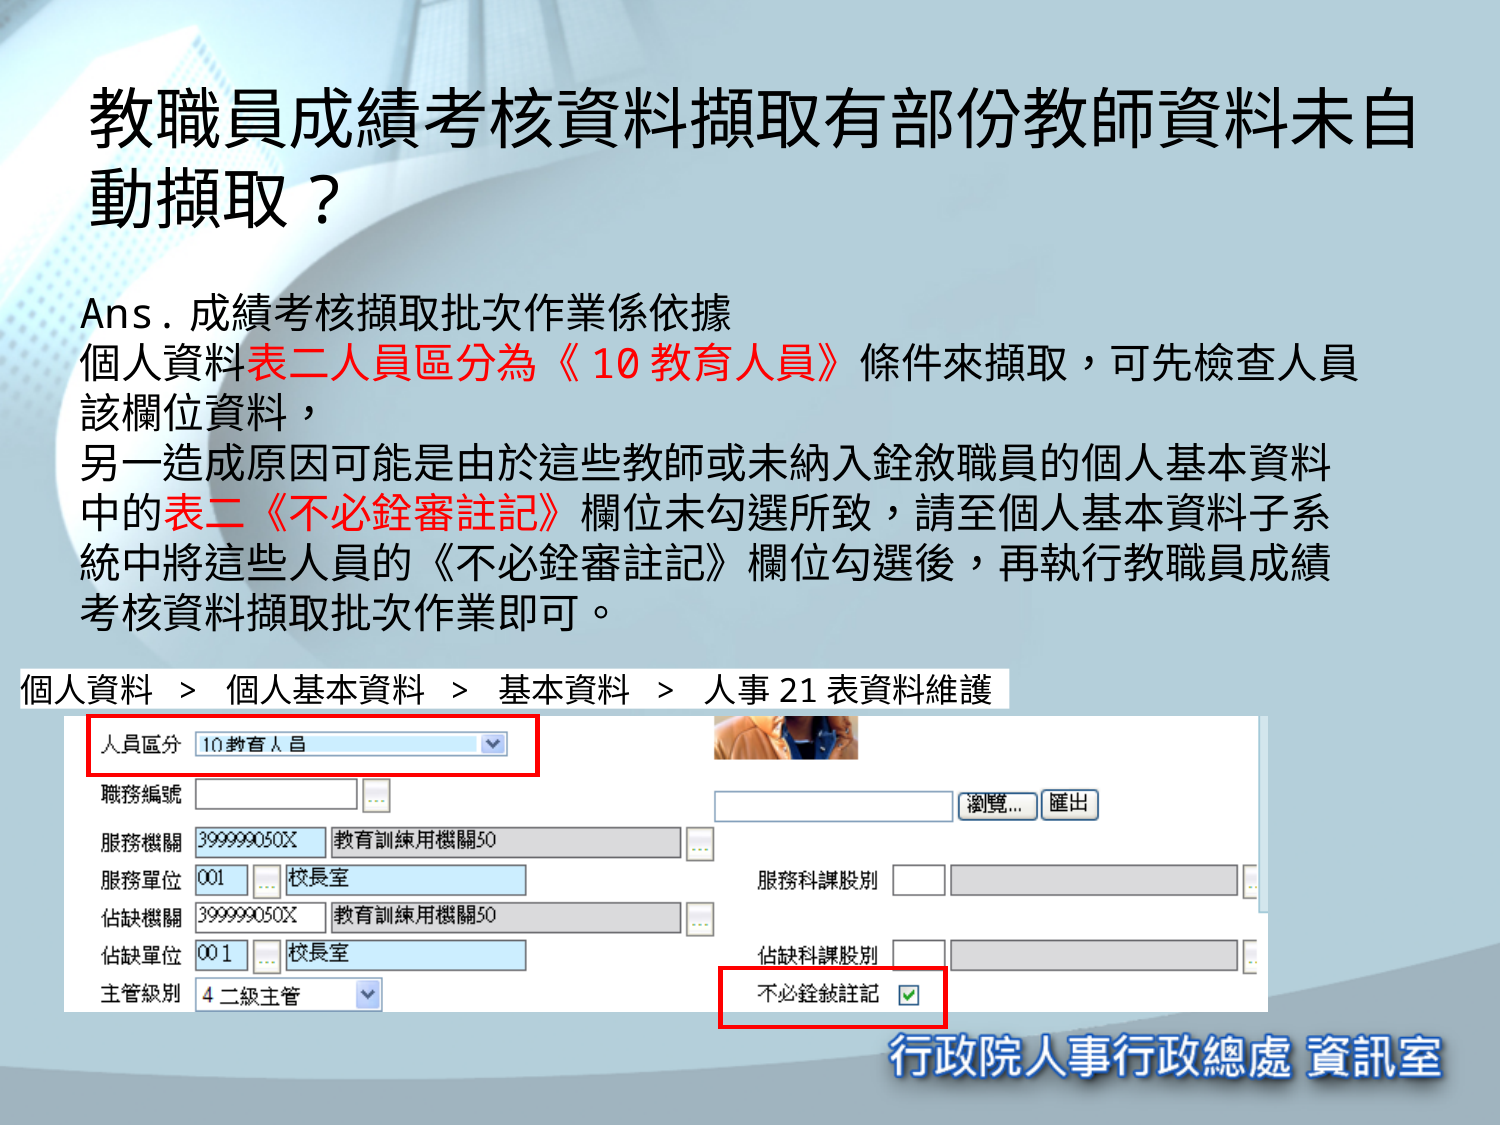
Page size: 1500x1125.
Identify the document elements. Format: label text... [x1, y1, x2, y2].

text_box 個人資料 > 個人基本資料 > 基本資料 > 人事21表資料維護 [20, 668, 1010, 709]
text_box Ans.成績考核擷取批次作業係依據 個人資料表二人員區分為《10教育人員》條件來擷取，可先檢查人員該欄位資料， 另一造成原因可能是由於這些教師或未納入銓敘職員的個人基本資料中的表二《不必銓審註記》欄位未勾選所致，請至個人基本資料子系統中將這些人員的《不必銓審註記》欄位勾選後，再執行教職員成績考核資料擷取批次作業即可。 [64, 278, 1376, 645]
picture [0, 0, 1500, 1125]
text_box 教職員成績考核資料擷取有部份教師資料未自動擷取? [88, 76, 1435, 237]
